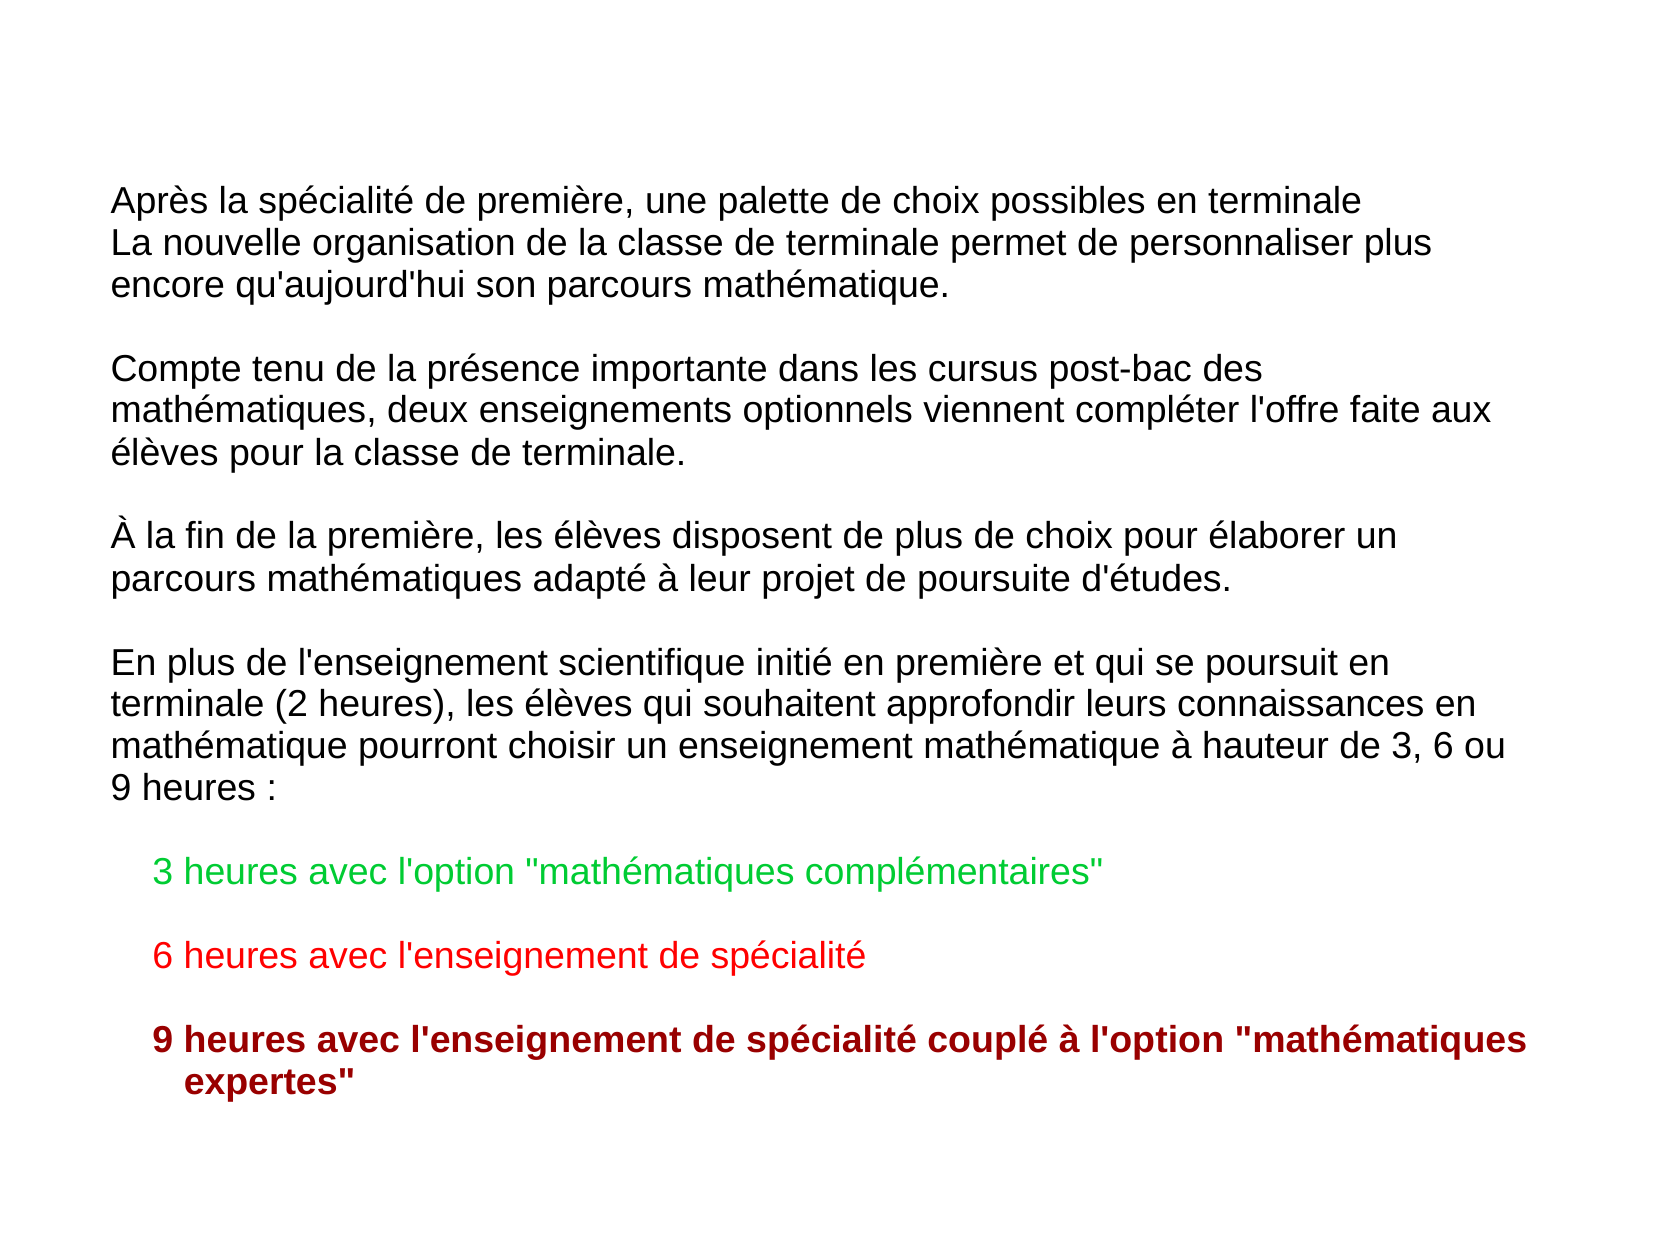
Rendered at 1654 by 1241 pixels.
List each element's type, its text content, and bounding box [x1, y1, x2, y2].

text_box Après la spécialité de première, une palette de choix possibles en terminale La nouvelle organisation de la classe de terminale permet de personnaliser plus encore qu'aujourd'hui son parcours mathématique. Compte tenu de la présence importante dans les cursus post-bac des mathématiques, deux enseignements optionnels viennent compléter l'offre faite aux élèves pour la classe de terminale. À la fin de la première, les élèves disposent de plus de choix pour élaborer un parcours mathématiques adapté à leur projet de poursuite d'études. En plus de l'enseignement scientifique initié en première et qui se poursuit en terminale (2 heures), les élèves qui souhaitent approfondir leurs connaissances en mathématique pourront choisir un enseignement mathématique à hauteur de 3, 6 ou 9 heures : 3 heures avec l'option "mathématiques complémentaires" 6 heures avec l'enseignement de spécialité 9 heures avec l'enseignement de spécialité couplé à l'option "mathématiques expertes" [95, 171, 1548, 1114]
